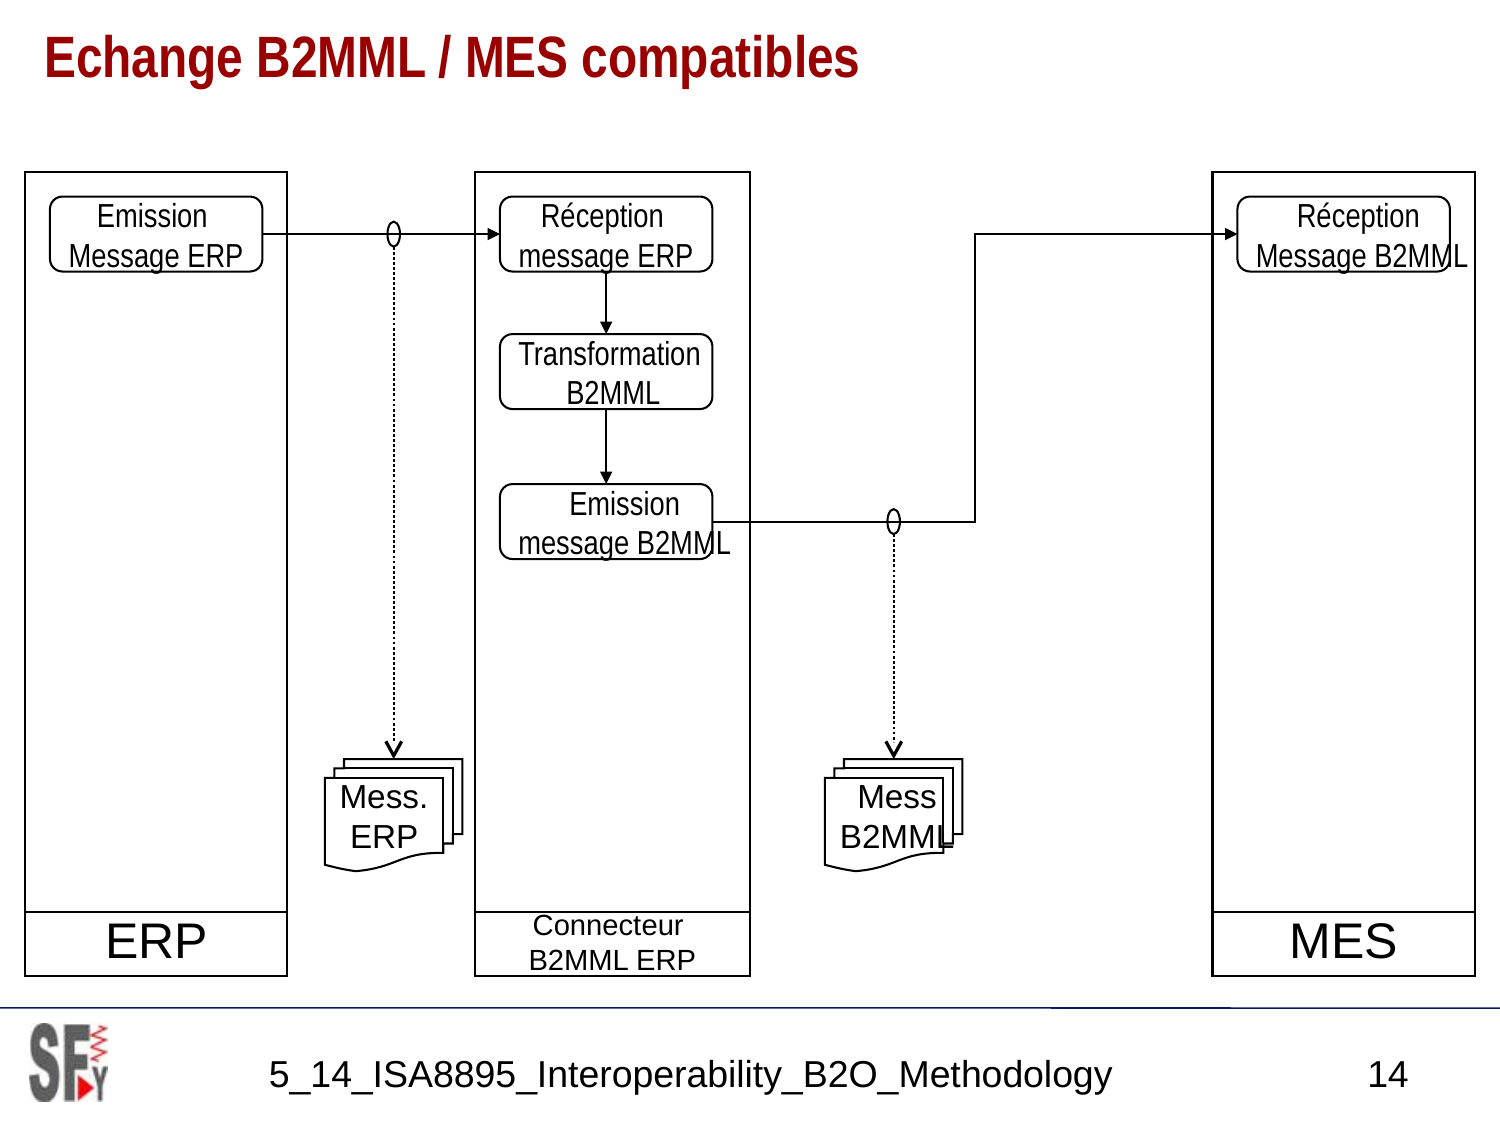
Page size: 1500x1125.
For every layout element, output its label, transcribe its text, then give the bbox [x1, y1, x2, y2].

text_box Mess. ERP [324, 759, 463, 872]
text_box MES [1212, 171, 1475, 911]
text_box Connecteur B2MML ERP [474, 235, 750, 911]
text_box Réception Message B2MML [1237, 196, 1450, 272]
text_box MES [1214, 913, 1474, 975]
footer 5_14_ISA8895_Interoperability_B2O_Methodology [253, 1034, 1336, 1103]
text_box ERP [24, 171, 288, 911]
text_box Mess B2MML [824, 759, 963, 872]
picture [29, 1023, 108, 1102]
text_box Connecteur B2MML ERP [474, 171, 750, 521]
text_box ERP [26, 913, 286, 975]
text_box Emission message B2MML [499, 484, 713, 560]
text_box Transformation B2MML [499, 334, 713, 410]
title Echange B2MML / MES compatibles [29, 12, 1471, 138]
text_box Réception message ERP [499, 196, 713, 272]
text_box Connecteur B2MML ERP [476, 913, 749, 975]
slide_number <numéro> [1352, 1034, 1490, 1103]
text_box Emission Message ERP [49, 196, 263, 272]
